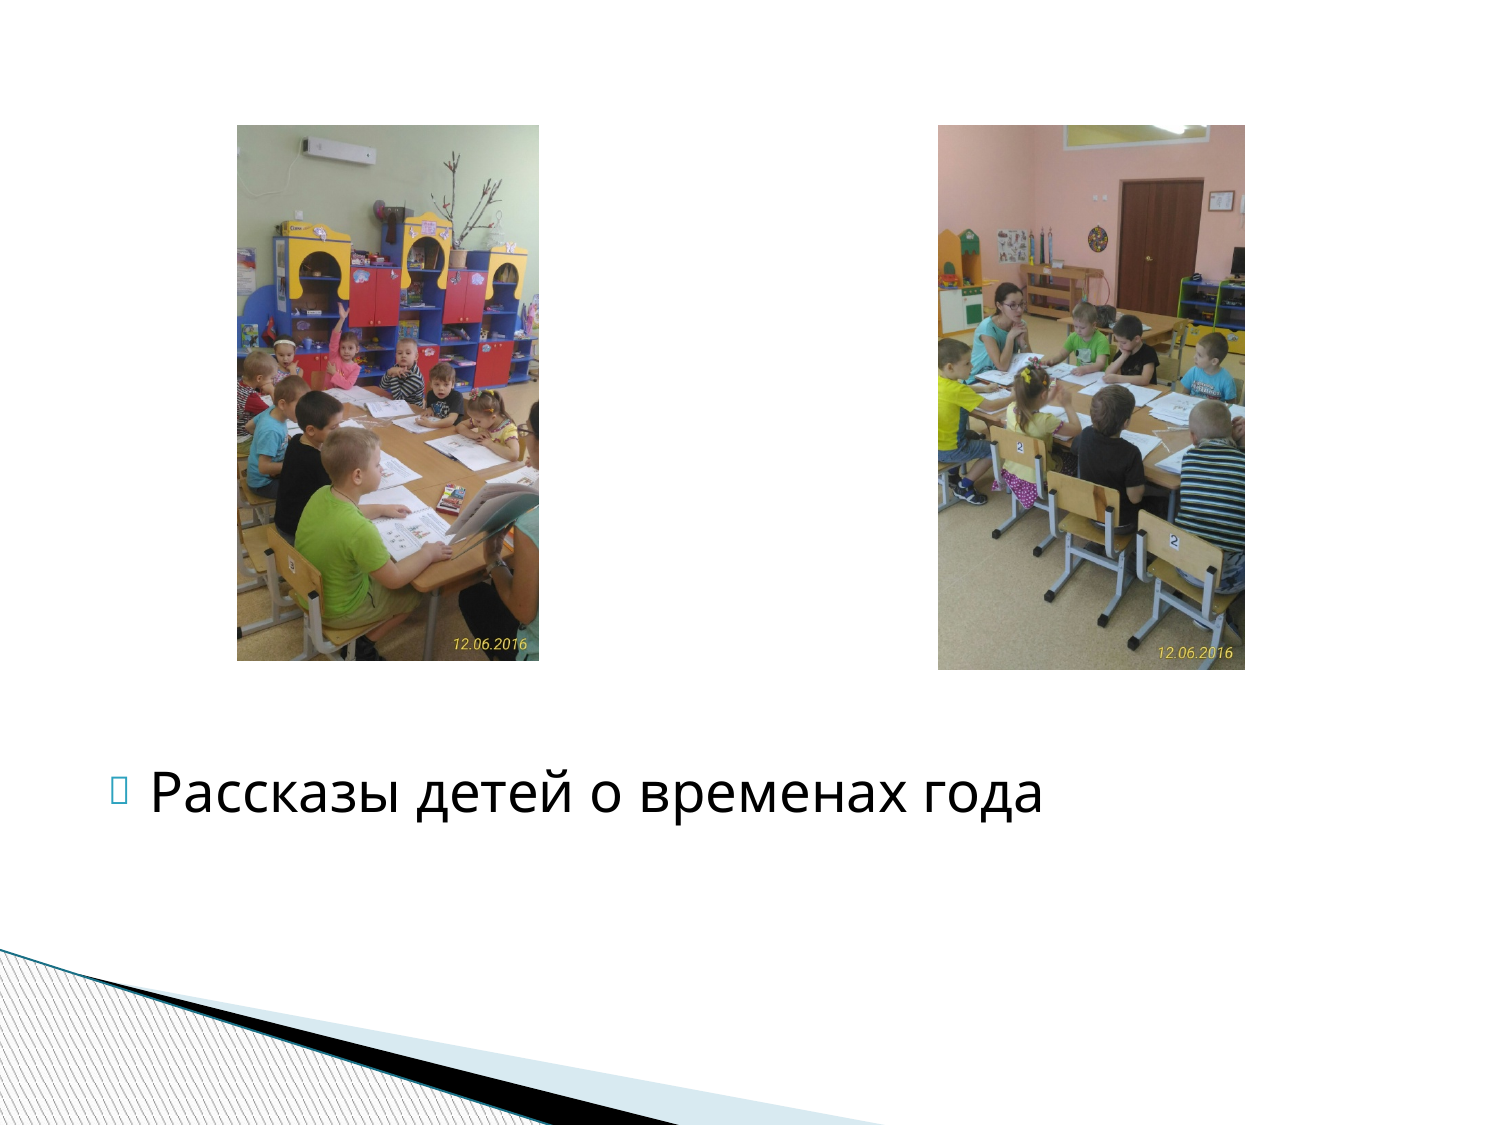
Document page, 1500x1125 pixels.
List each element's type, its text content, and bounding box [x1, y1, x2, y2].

picture [237, 125, 539, 661]
list Рассказы детей о временах года [75, 66, 1425, 986]
picture [0, 952, 543, 1125]
picture [938, 125, 1245, 670]
